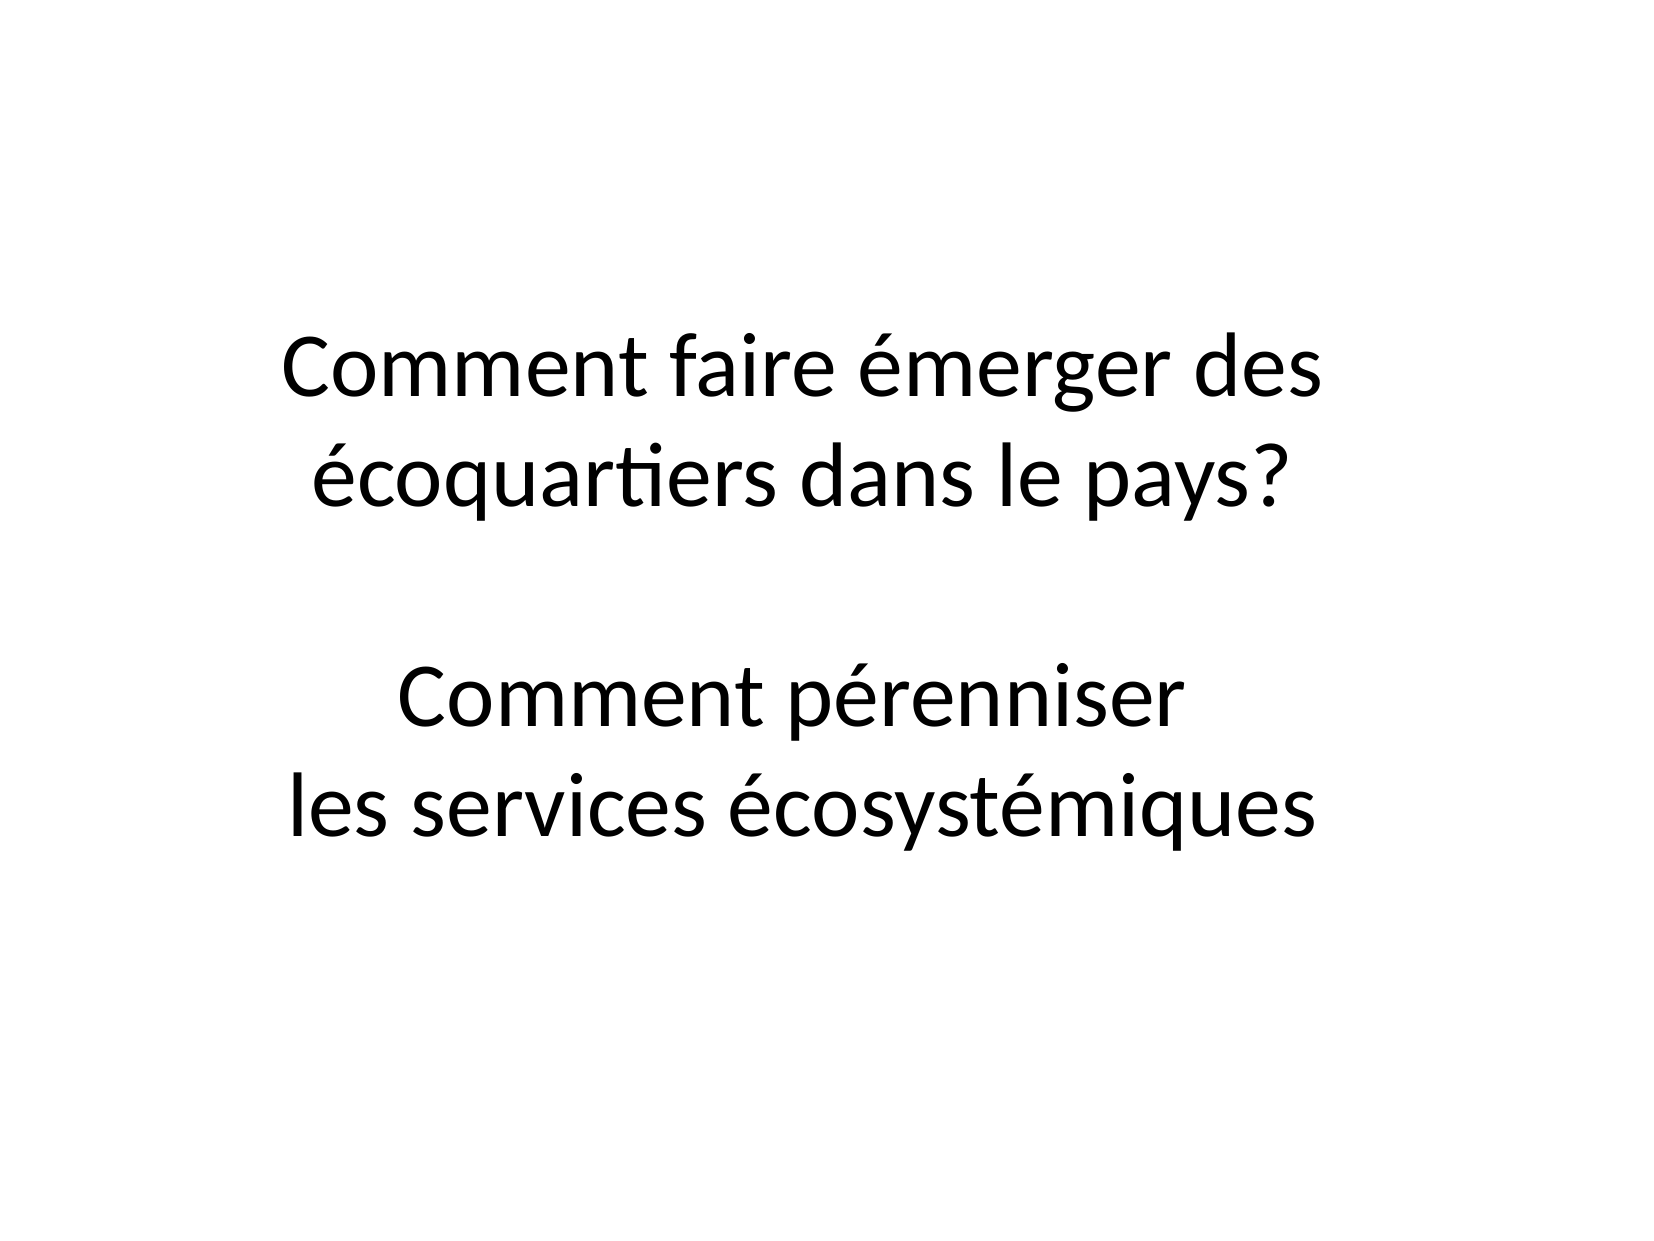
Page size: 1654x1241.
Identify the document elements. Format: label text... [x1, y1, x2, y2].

text_box Comment faire émerger des écoquartiers dans le pays? Comment pérenniser les services écosystémiques [141, 297, 1465, 863]
